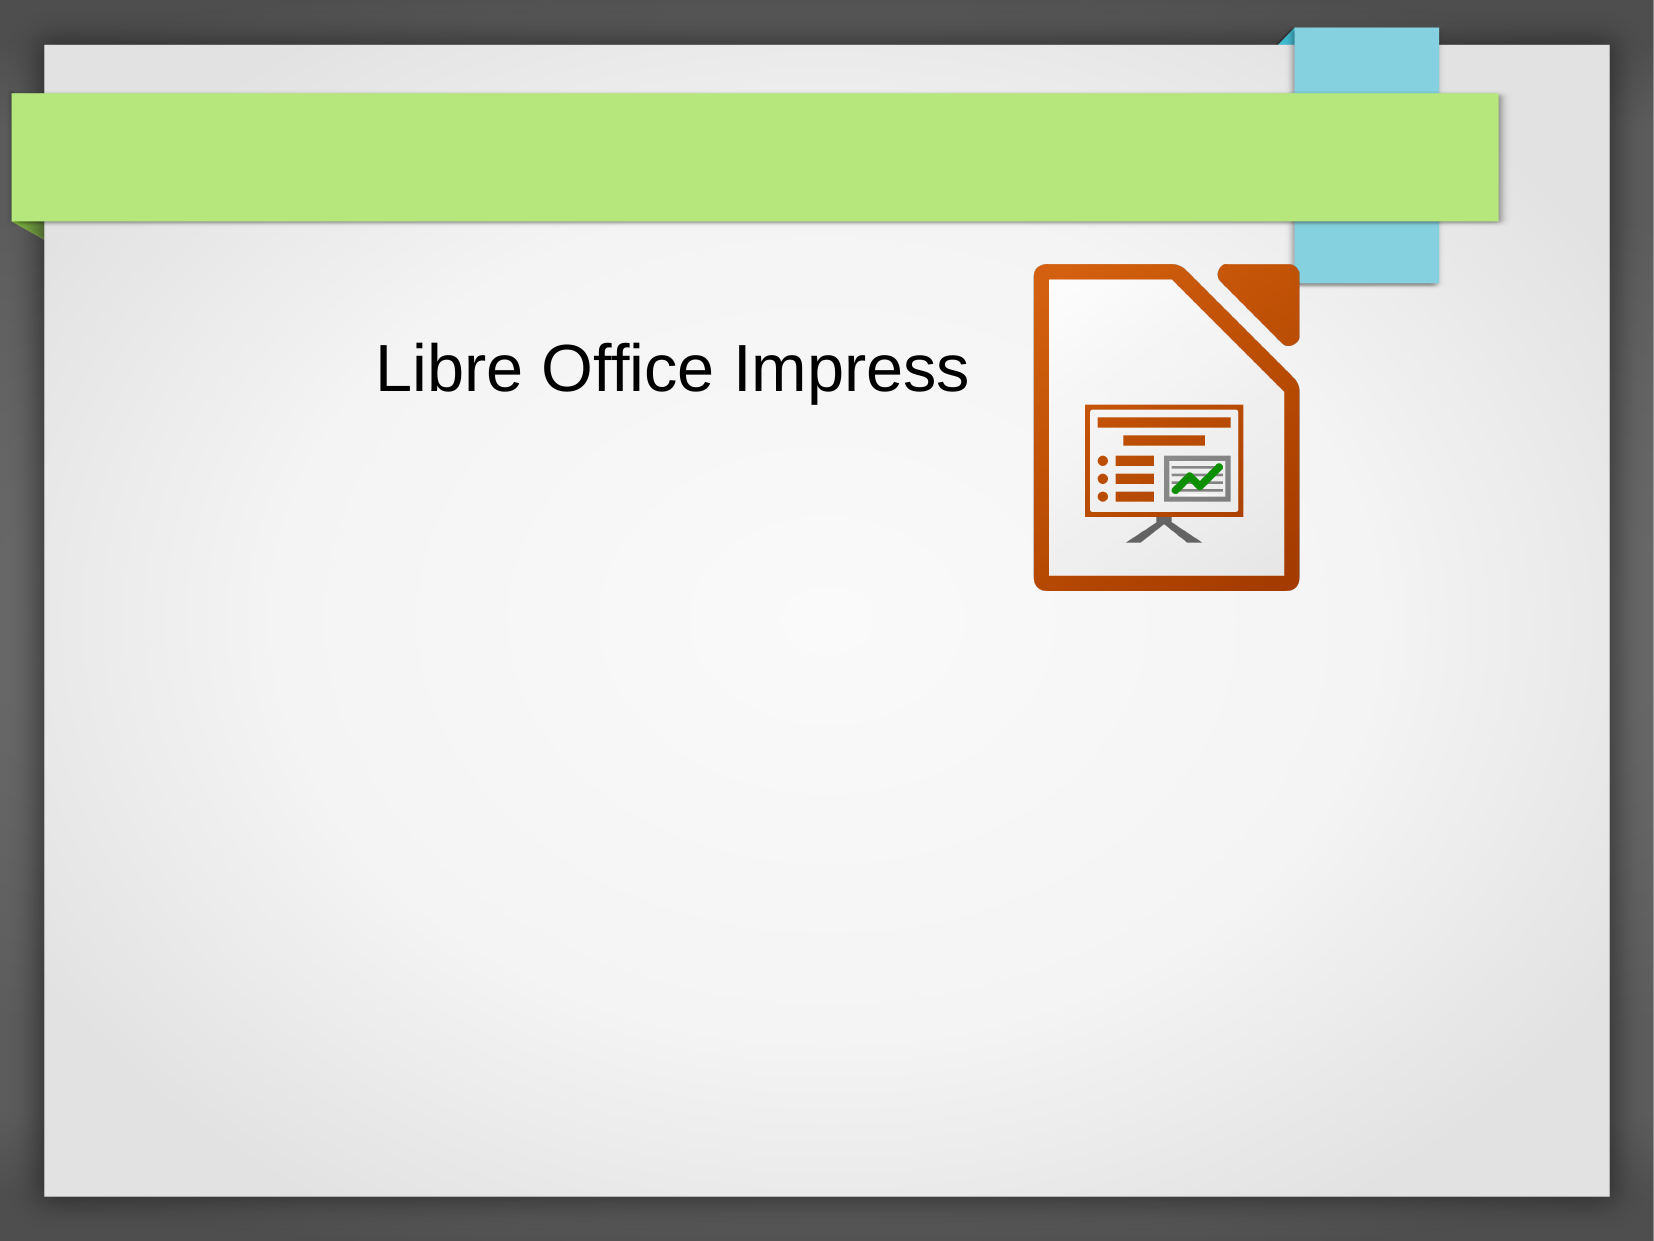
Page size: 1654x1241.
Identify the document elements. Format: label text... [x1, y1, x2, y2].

picture [0, 0, 1654, 1241]
subtitle Libre Office Impress [82, 94, 1264, 643]
